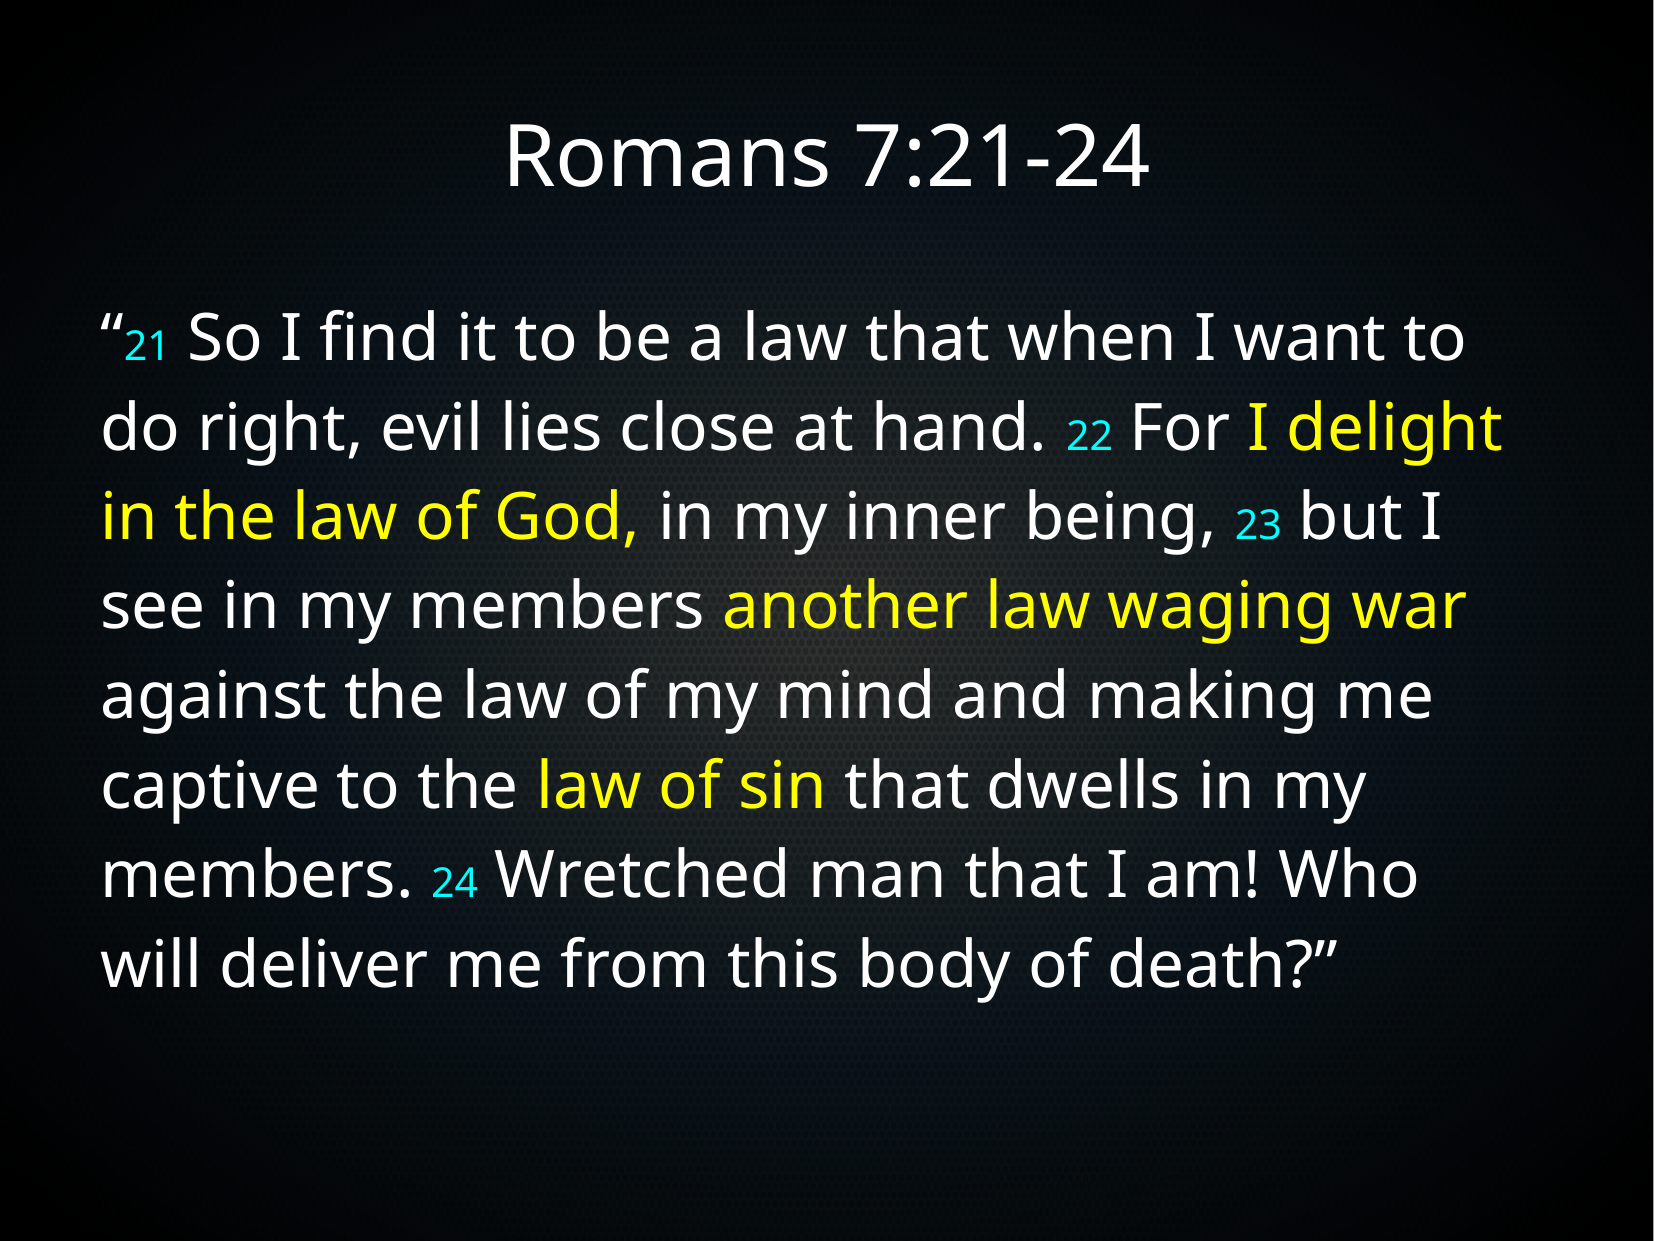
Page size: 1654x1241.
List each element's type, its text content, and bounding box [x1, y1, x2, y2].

picture [0, 0, 1654, 1241]
list “21 So I find it to be a law that when I want to do right, evil lies close at hand. 22 For I delight in the law of God, in my inner being, 23 but I see in my members another law waging war against the law of my mind and making me captive to the law of sin that dwells in my members. 24 Wretched man that I am! Who will deliver me from this body of death?” [82, 290, 1538, 1010]
title Romans 7:21-24 [82, 49, 1571, 257]
